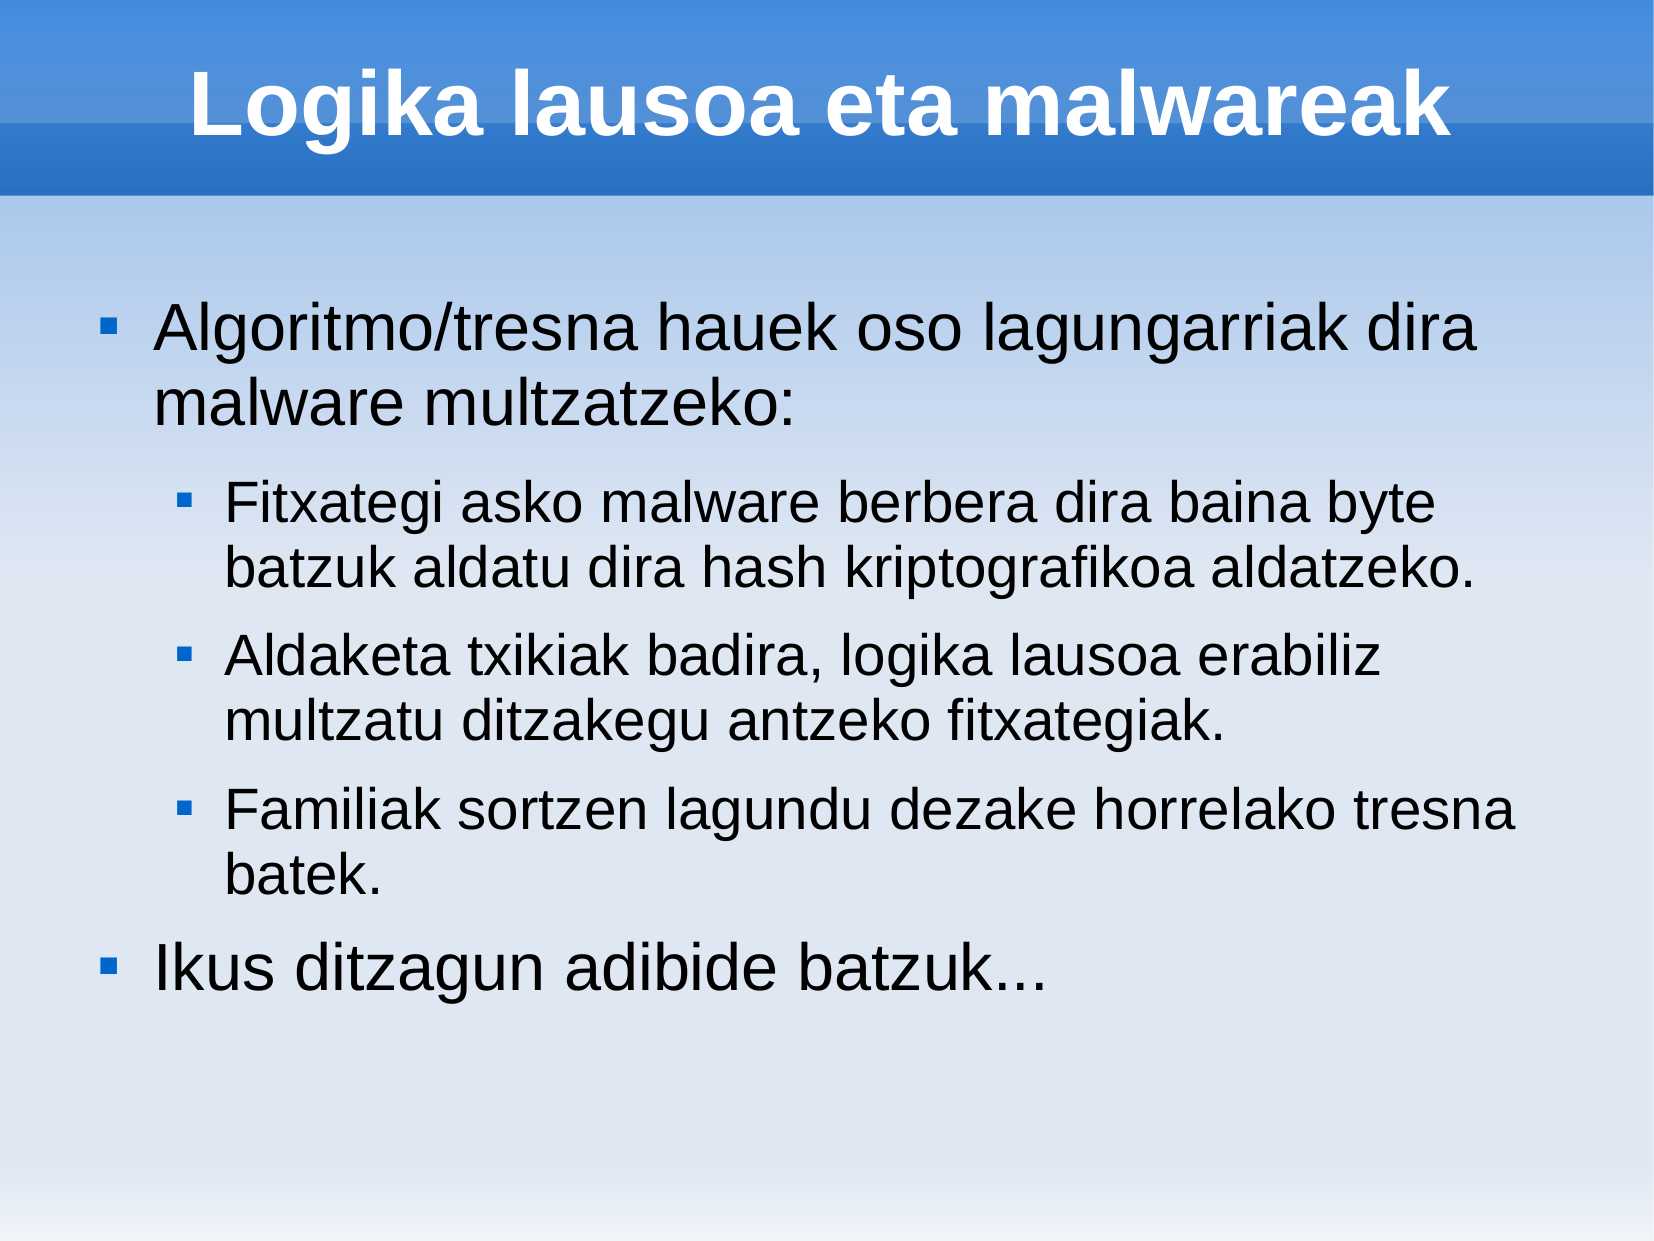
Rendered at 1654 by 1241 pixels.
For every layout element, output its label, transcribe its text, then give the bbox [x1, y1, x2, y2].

picture [0, 0, 1654, 1241]
list Algoritmo/tresna hauek oso lagungarriak dira malware multzatzeko: Fitxategi asko malware berbera dira baina byte batzuk aldatu dira hash kriptografikoa aldatzeko. Aldaketa txikiak badira, logika lausoa erabiliz multzatu ditzakegu antzeko fitxategiak. Familiak sortzen lagundu dezake horrelako tresna batek. Ikus ditzagun adibide batzuk... [82, 290, 1571, 1109]
title Logika lausoa eta malwareak [76, 0, 1565, 208]
